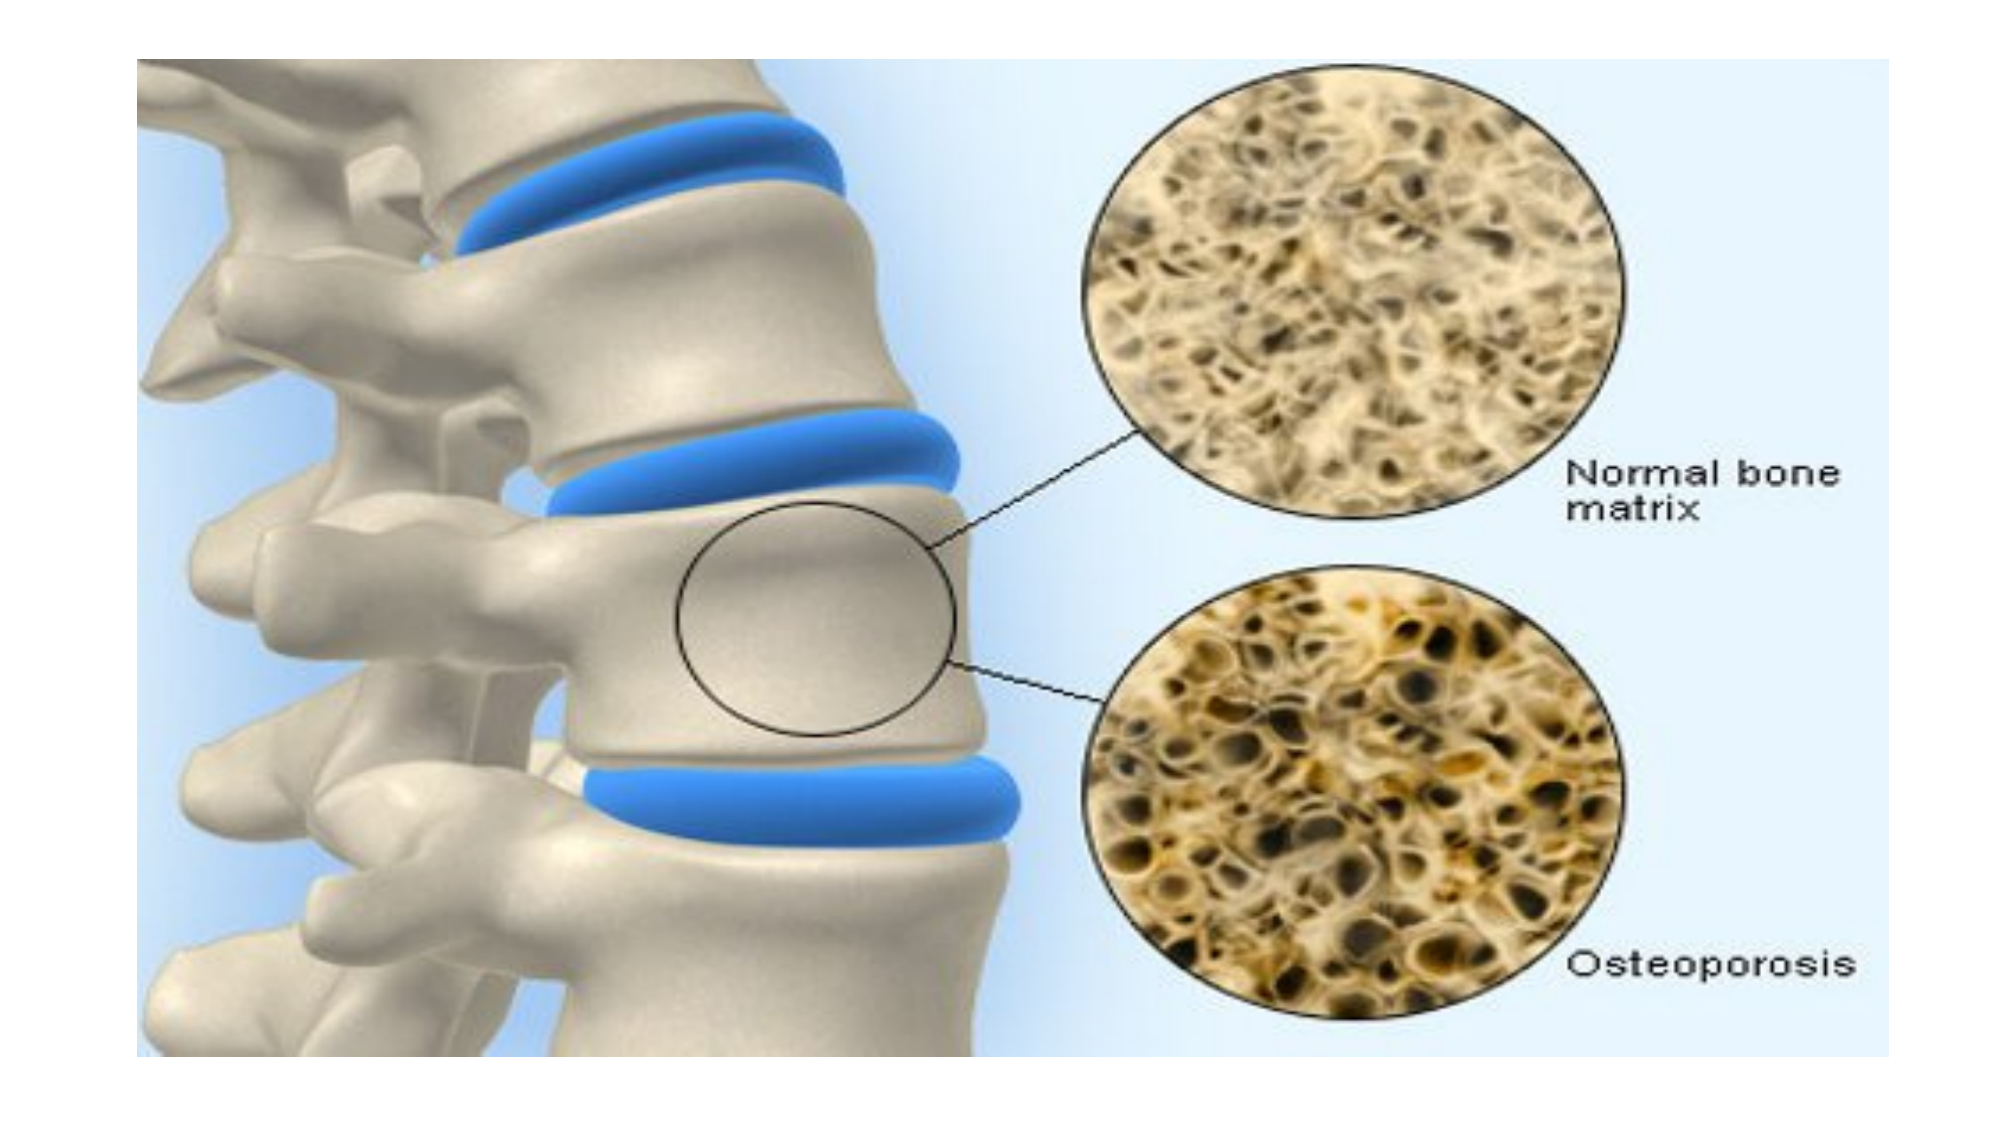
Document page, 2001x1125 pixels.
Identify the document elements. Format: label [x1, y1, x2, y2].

picture [137, 59, 1889, 1057]
